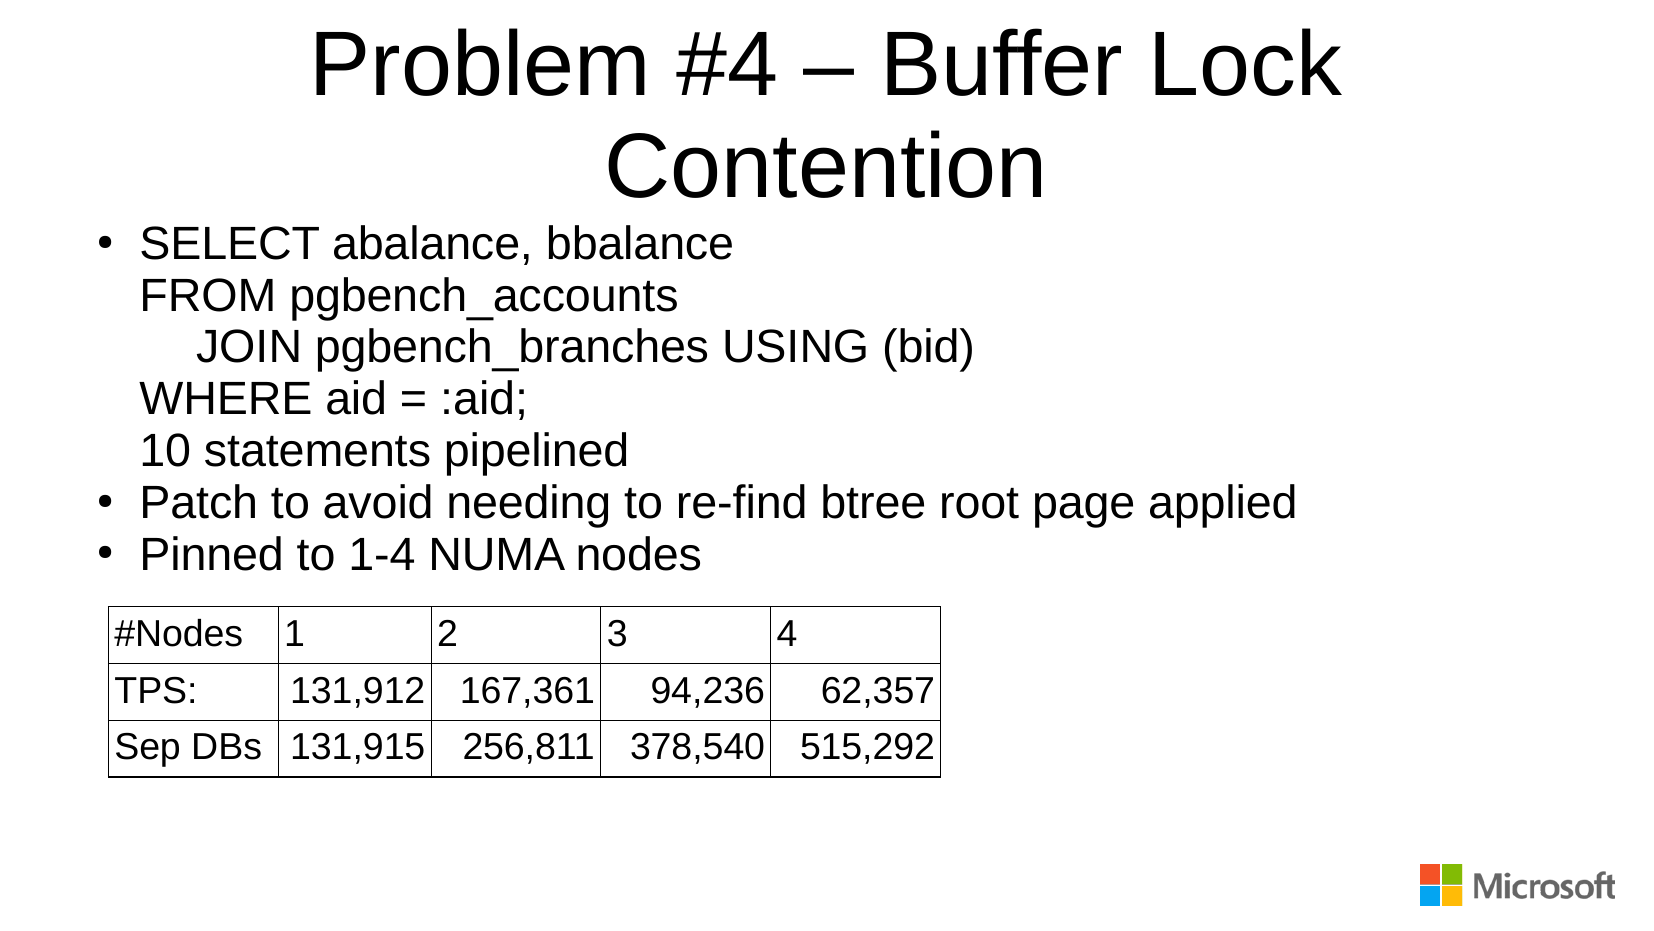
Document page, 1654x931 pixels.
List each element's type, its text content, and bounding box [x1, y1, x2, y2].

table_cell 515,292 [771, 721, 940, 776]
table_cell 378,540 [601, 721, 770, 776]
table_header #Nodes [109, 607, 278, 663]
table_cell 167,361 [432, 664, 600, 720]
picture [1420, 864, 1615, 906]
table_cell 62,357 [771, 664, 940, 720]
table_cell 131,912 [279, 664, 431, 720]
table_header 2 [432, 607, 600, 663]
table_cell 94,236 [601, 664, 770, 720]
table_cell 131,915 [279, 721, 431, 776]
list SELECT abalance, bbalance FROM pgbench_accounts JOIN pgbench_branches USING (bid) WHERE aid = :aid; 10 statements pipelined Patch to avoid needing to re-find btree root page applied Pinned to 1-4 NUMA nodes [82, 217, 1571, 586]
table_cell 256,811 [432, 721, 600, 776]
table_cell Sep DBs [109, 721, 278, 776]
table_header 1 [279, 607, 431, 663]
table_cell TPS: [109, 664, 278, 720]
table_header 3 [601, 607, 770, 663]
table_header 4 [771, 607, 940, 663]
title Problem #4 – Buffer Lock Contention [82, 12, 1571, 217]
